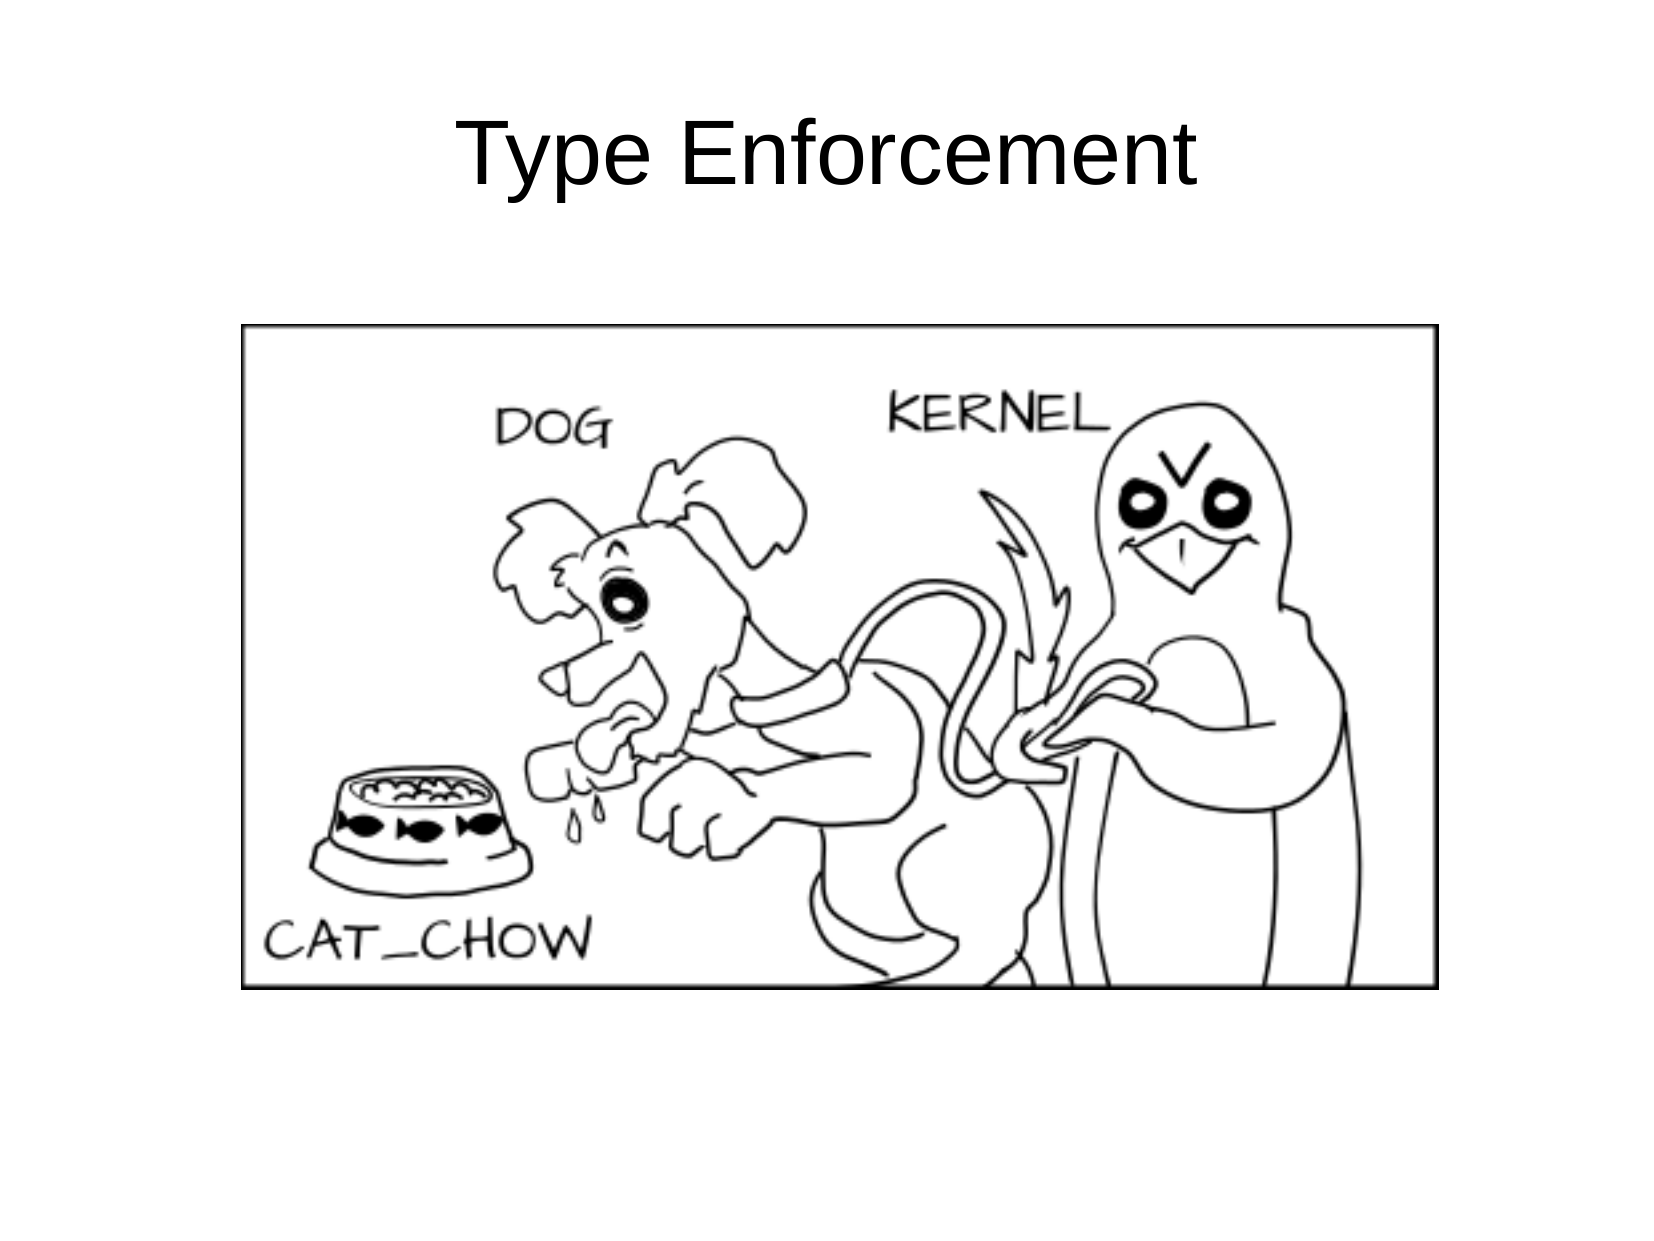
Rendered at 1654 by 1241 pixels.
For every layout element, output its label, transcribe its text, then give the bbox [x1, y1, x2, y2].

picture [241, 324, 1439, 991]
title Type Enforcement [82, 49, 1571, 257]
